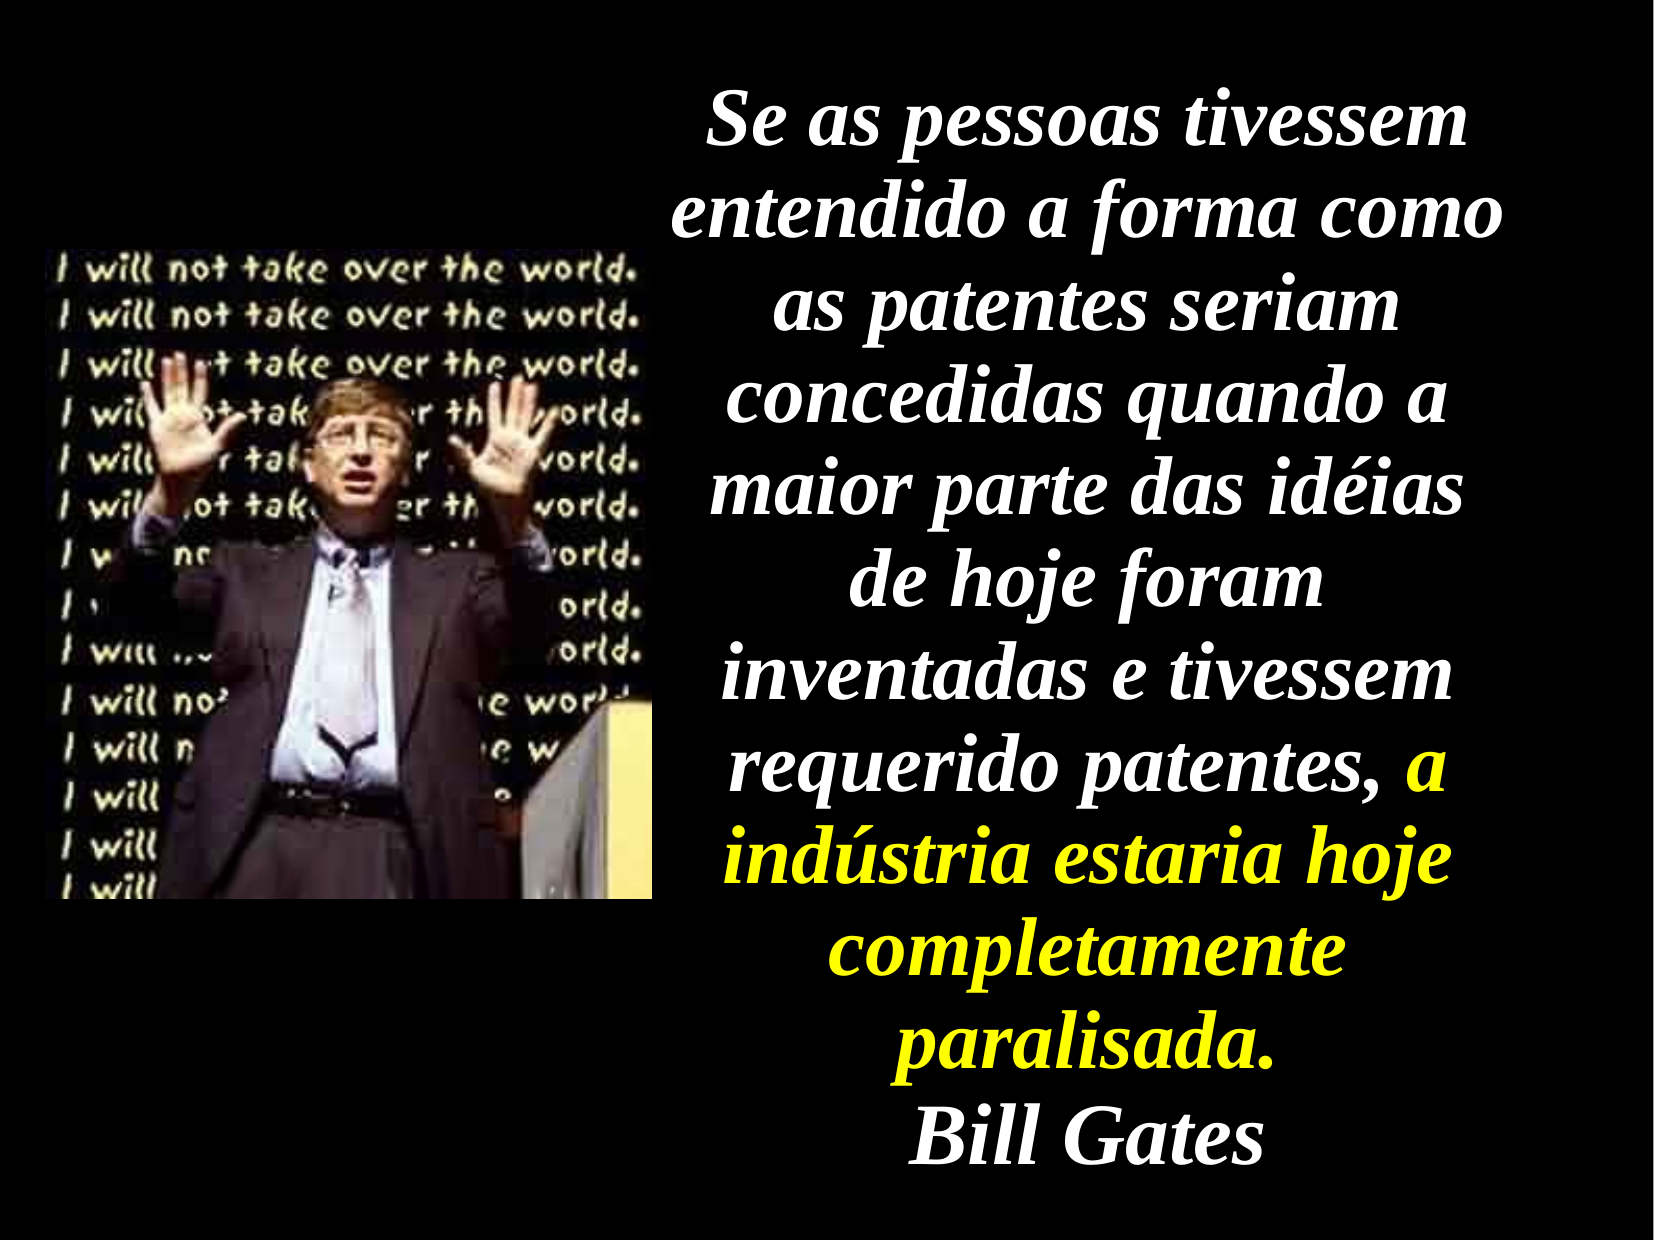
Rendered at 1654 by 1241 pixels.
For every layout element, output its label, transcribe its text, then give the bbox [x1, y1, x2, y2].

title Se as pessoas tivessem entendido a forma como as patentes seriam concedidas quando a maior parte das idéias de hoje foram inventadas e tivessem requerido patentes, a indústria estaria hoje completamente paralisada. Bill Gates [647, 63, 1530, 1191]
picture [45, 249, 652, 900]
